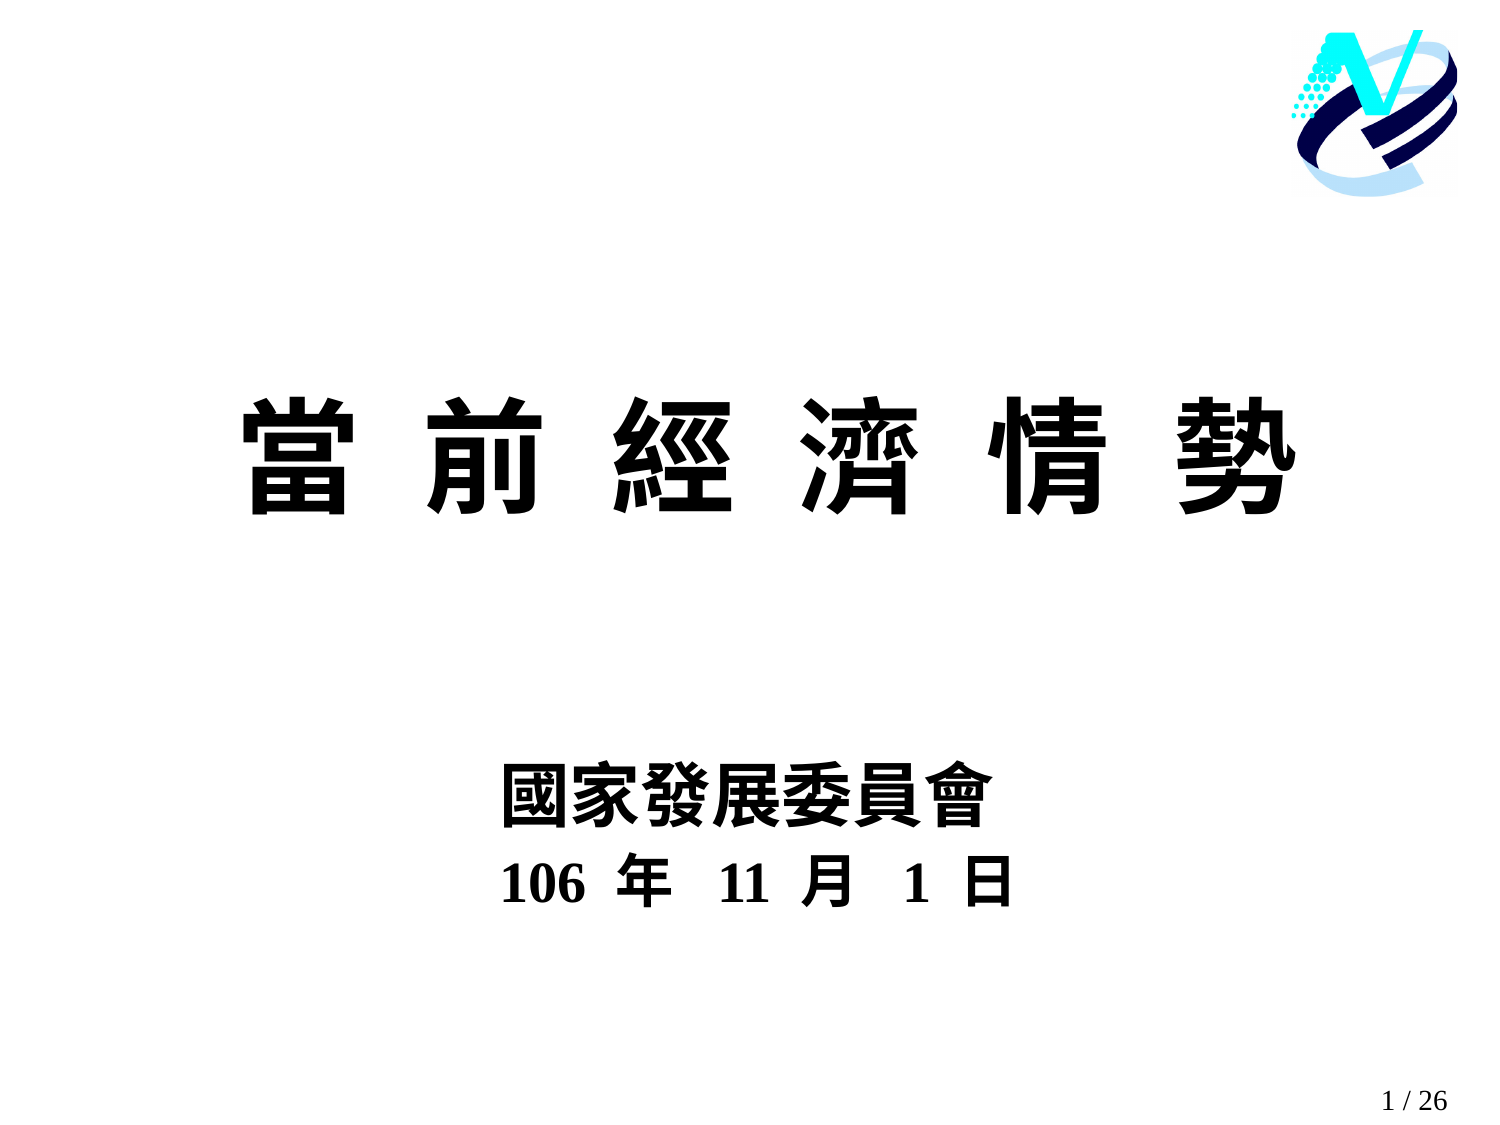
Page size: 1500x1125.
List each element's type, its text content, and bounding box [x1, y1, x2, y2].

picture [1291, 30, 1458, 197]
title 當 前 經 濟 情 勢 [103, 349, 1430, 537]
text_box 國家發展委員會 106 年 11 月 1 日 [484, 743, 1040, 924]
